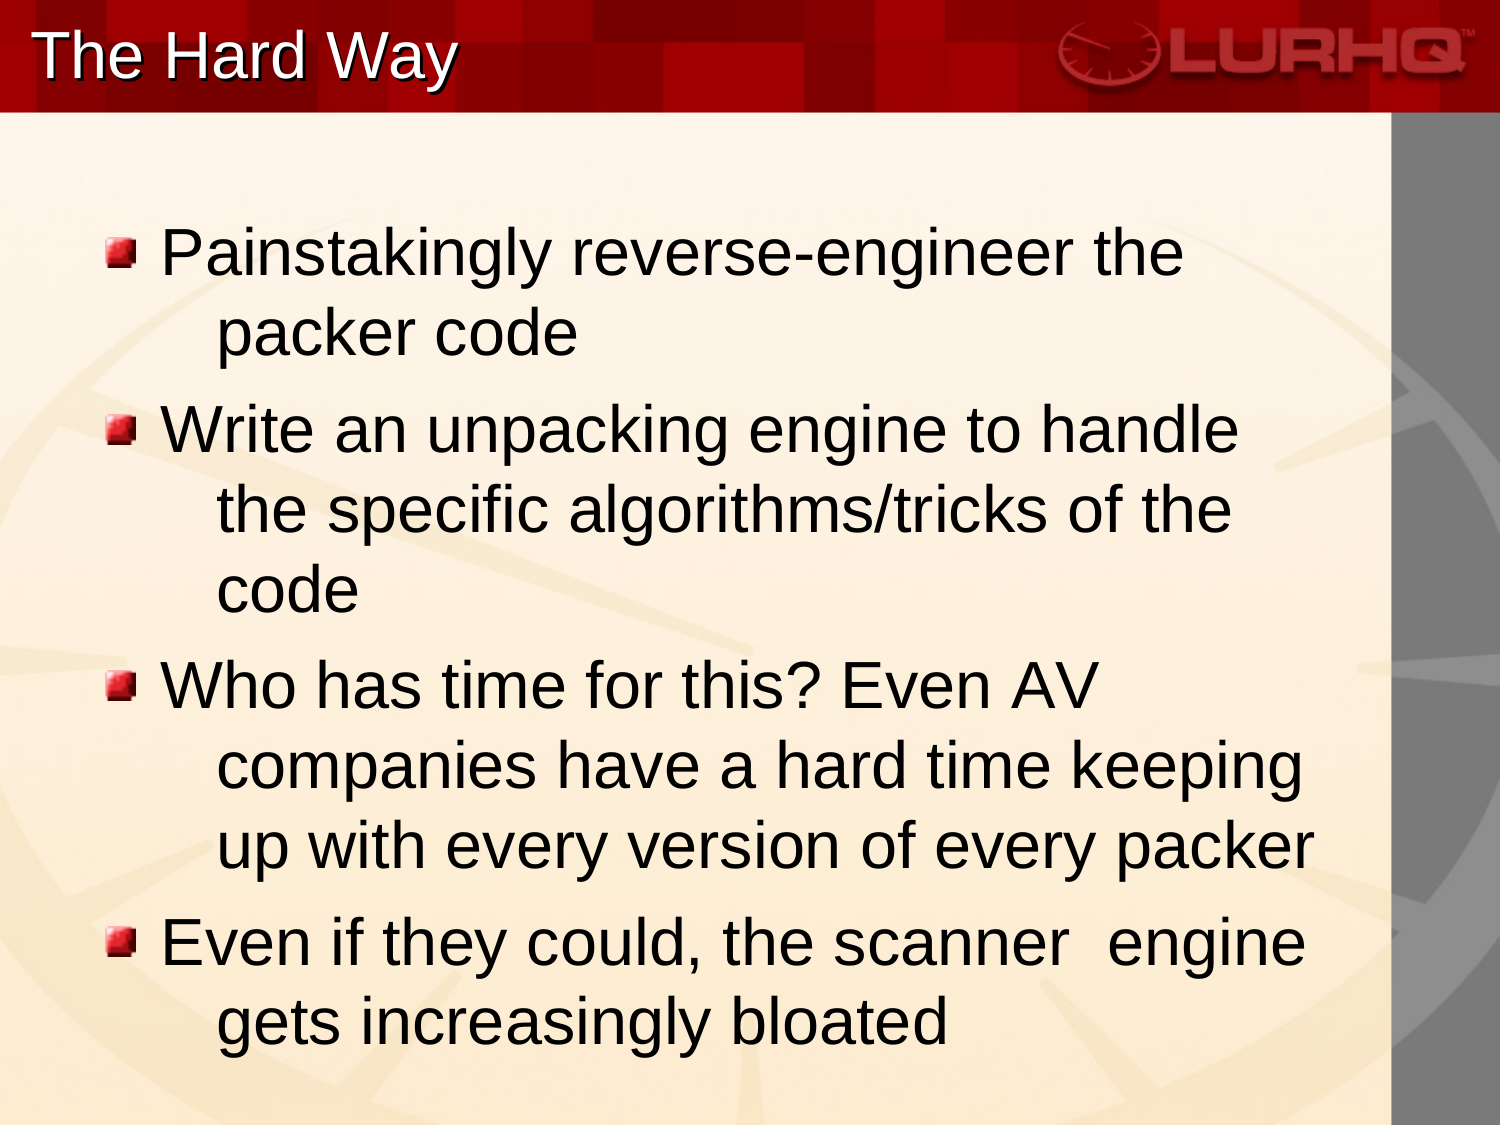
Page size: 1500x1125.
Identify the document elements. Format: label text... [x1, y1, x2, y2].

picture [0, 0, 1500, 1125]
title The Hard Way [30, 0, 1350, 106]
list Painstakingly reverse-engineer the packer code Write an unpacking engine to handle the specific algorithms/tricks of the code Who has time for this? Even AV companies have a hard time keeping up with every version of every packer Even if they could, the scanner engine gets increasingly bloated [105, 210, 1351, 1021]
